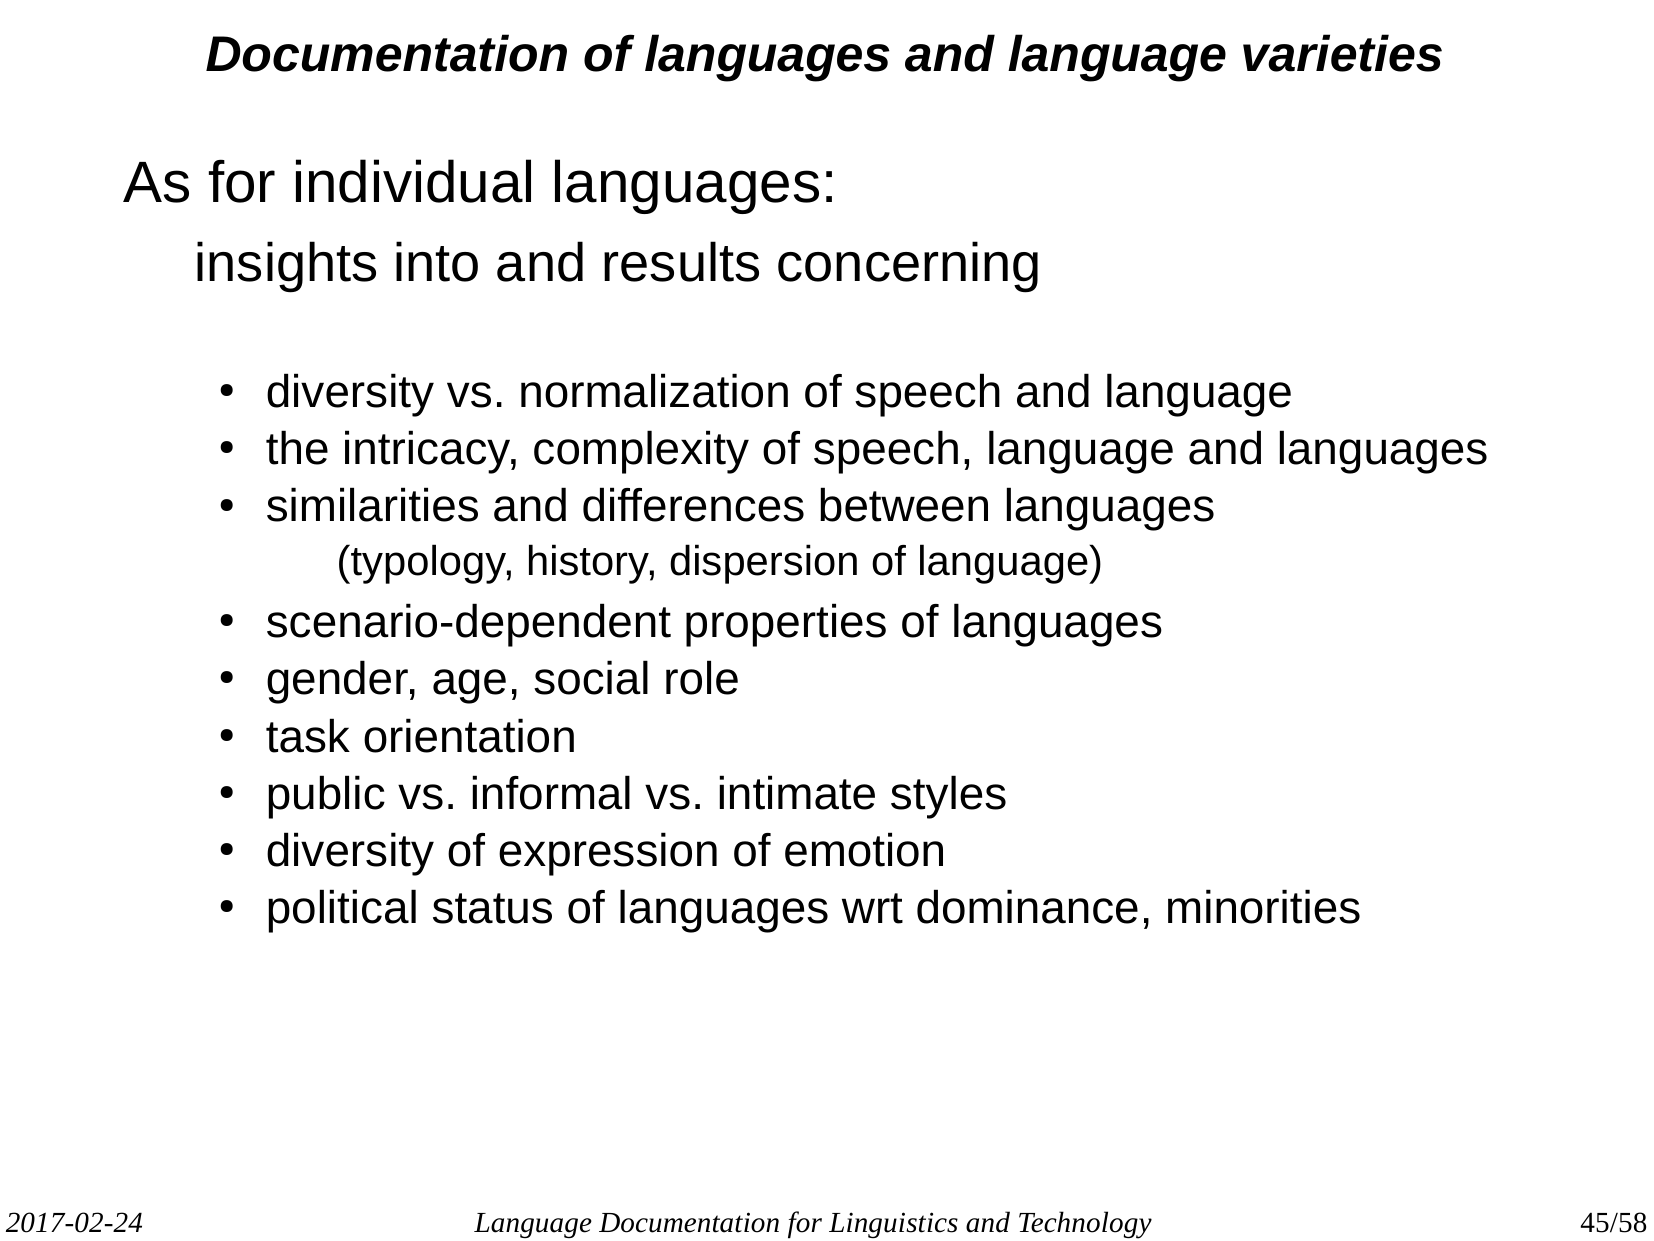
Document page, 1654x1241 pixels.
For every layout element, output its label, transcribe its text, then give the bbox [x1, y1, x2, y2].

list As for individual languages: insights into and results concerning diversity vs. normalization of speech and language the intricacy, complexity of speech, language and languages similarities and differences between languages (typology, history, dispersion of language) scenario-dependent properties of languages gender, age, social role task orientation public vs. informal vs. intimate styles diversity of expression of emotion political status of languages wrt dominance, minorities [53, 150, 1651, 1193]
title Documentation of languages and language varieties [0, 2, 1654, 106]
